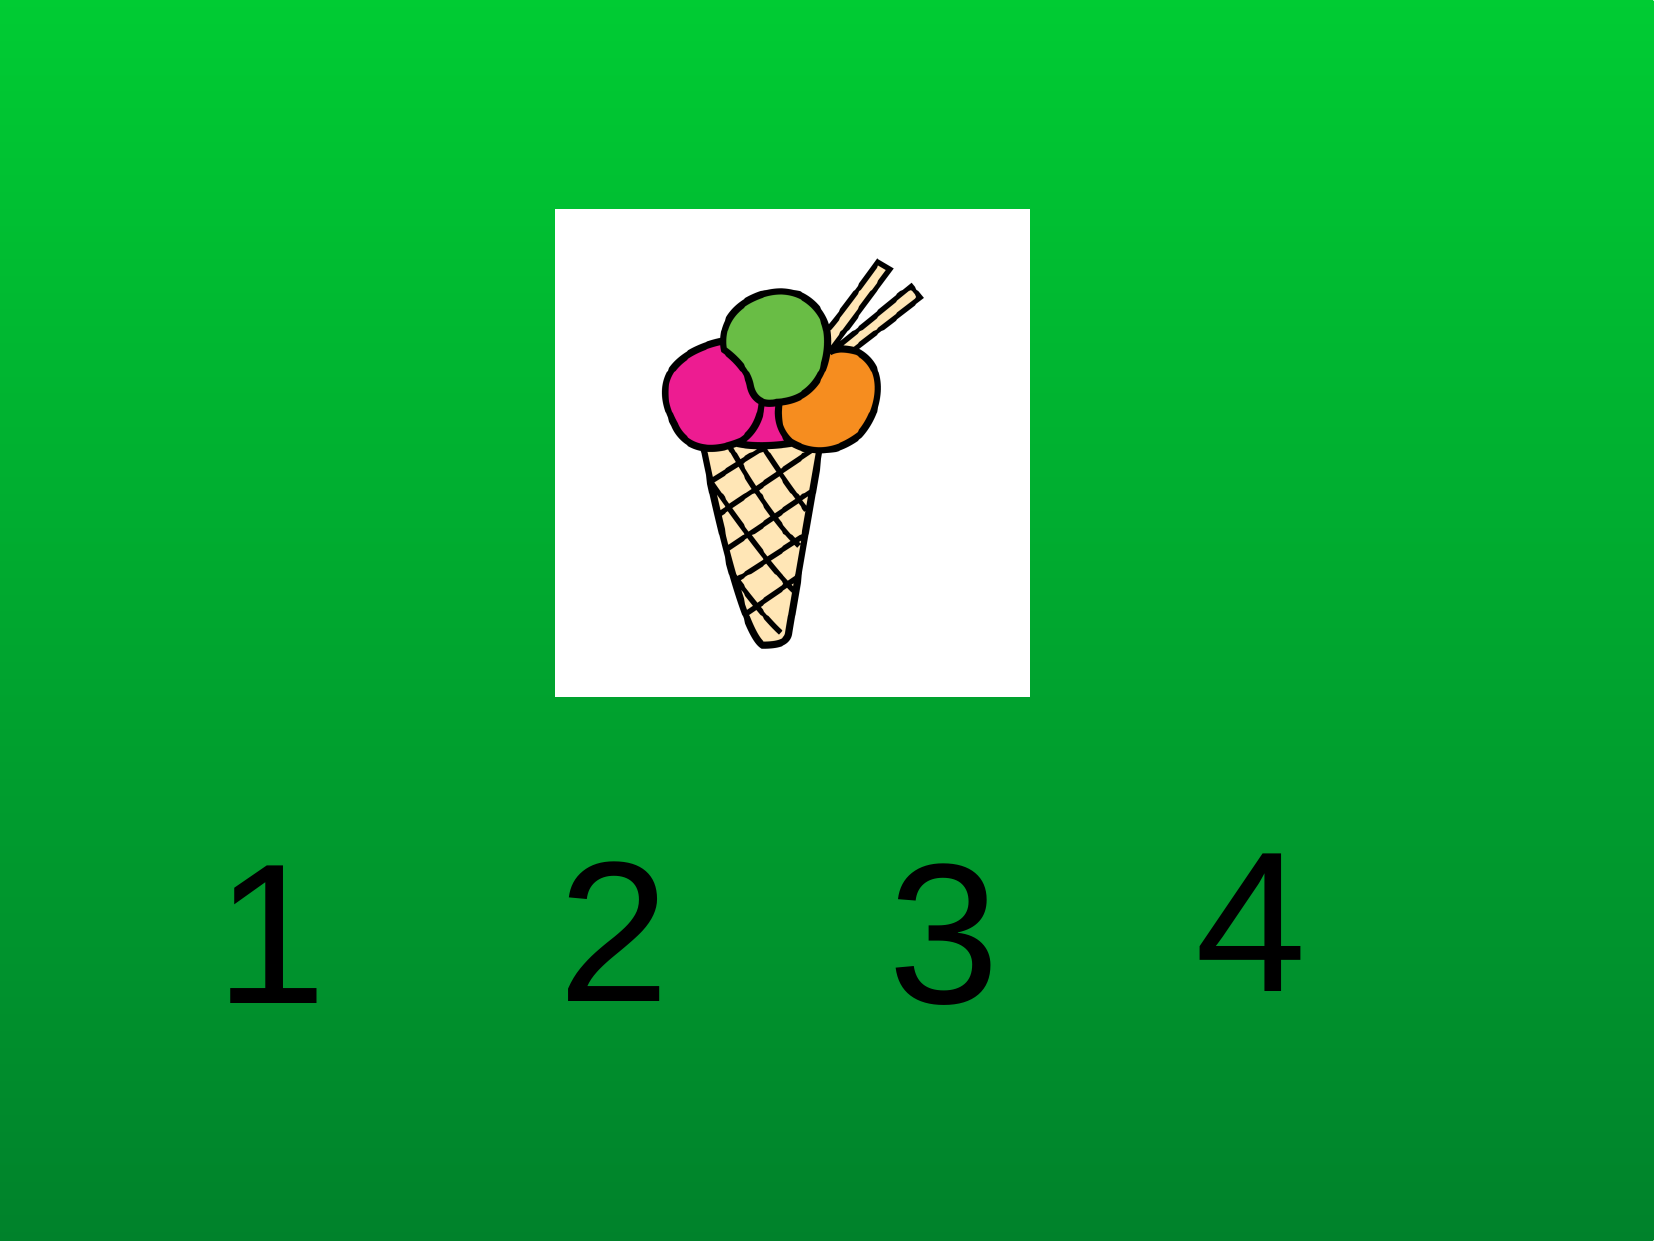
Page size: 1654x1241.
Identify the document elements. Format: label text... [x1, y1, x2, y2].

text_box 3 [874, 814, 1111, 1054]
text_box 1 [200, 814, 438, 1054]
picture [555, 209, 1030, 697]
text_box 2 [543, 812, 780, 1052]
text_box 4 [1181, 803, 1418, 1042]
